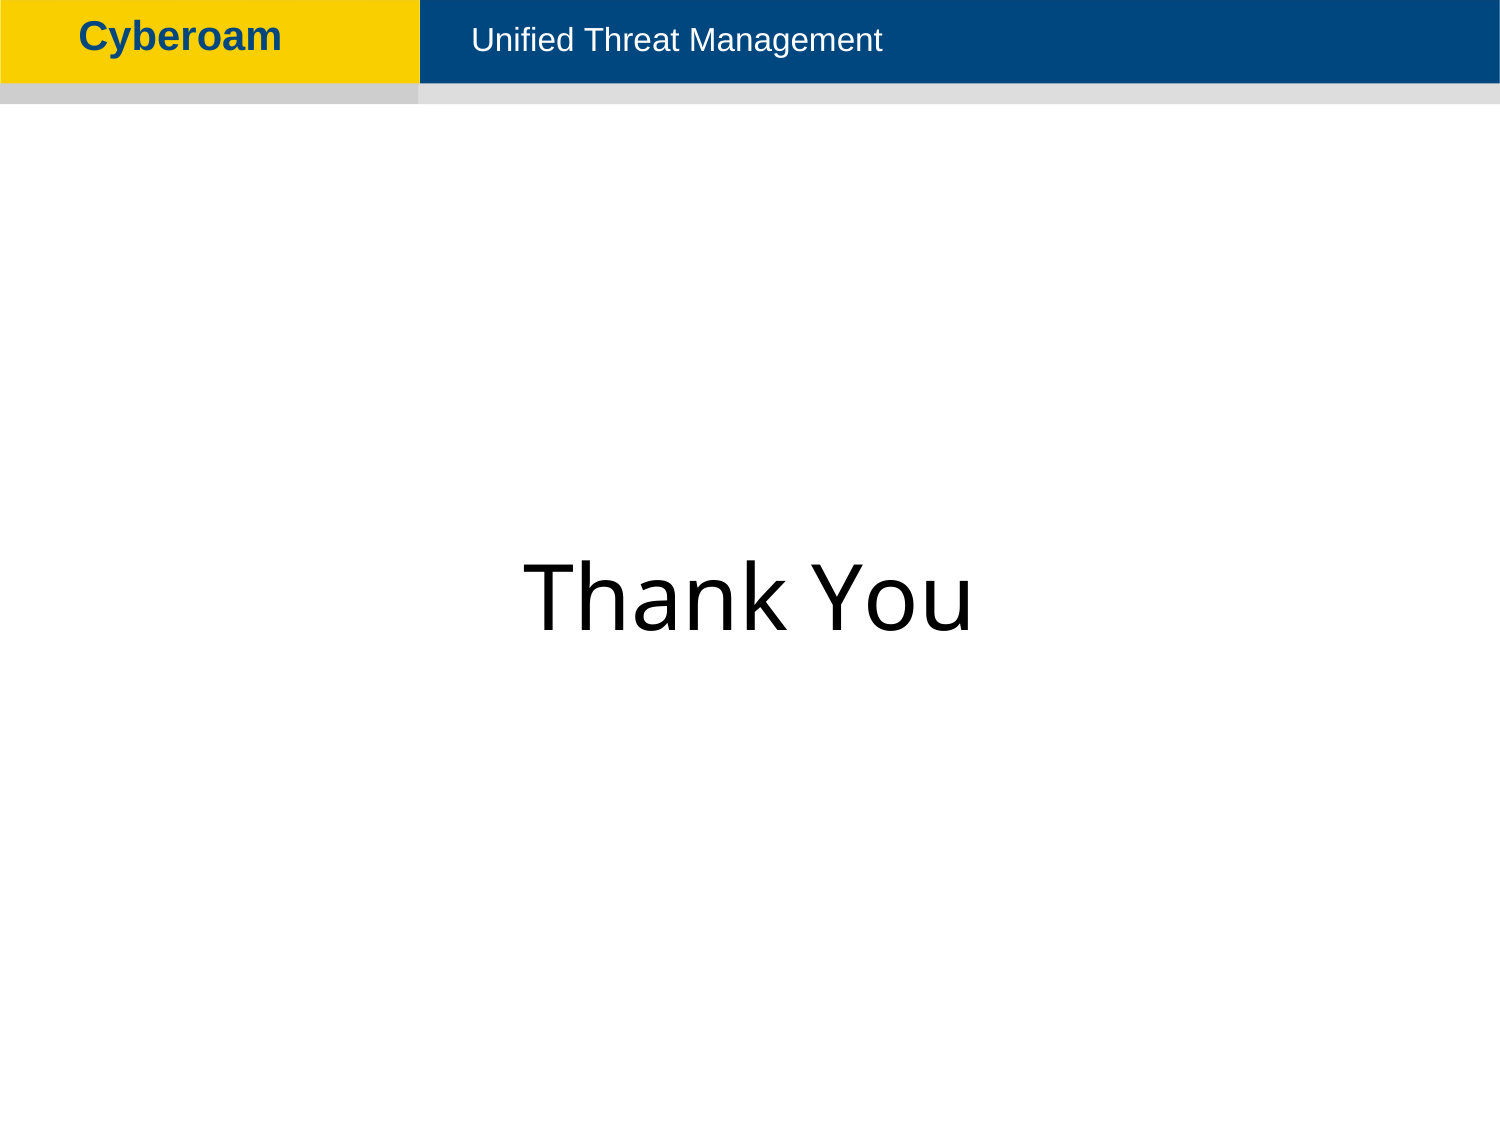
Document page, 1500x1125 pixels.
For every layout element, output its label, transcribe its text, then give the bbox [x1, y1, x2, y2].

picture [0, 0, 1500, 83]
title Thank You [75, 524, 1426, 652]
